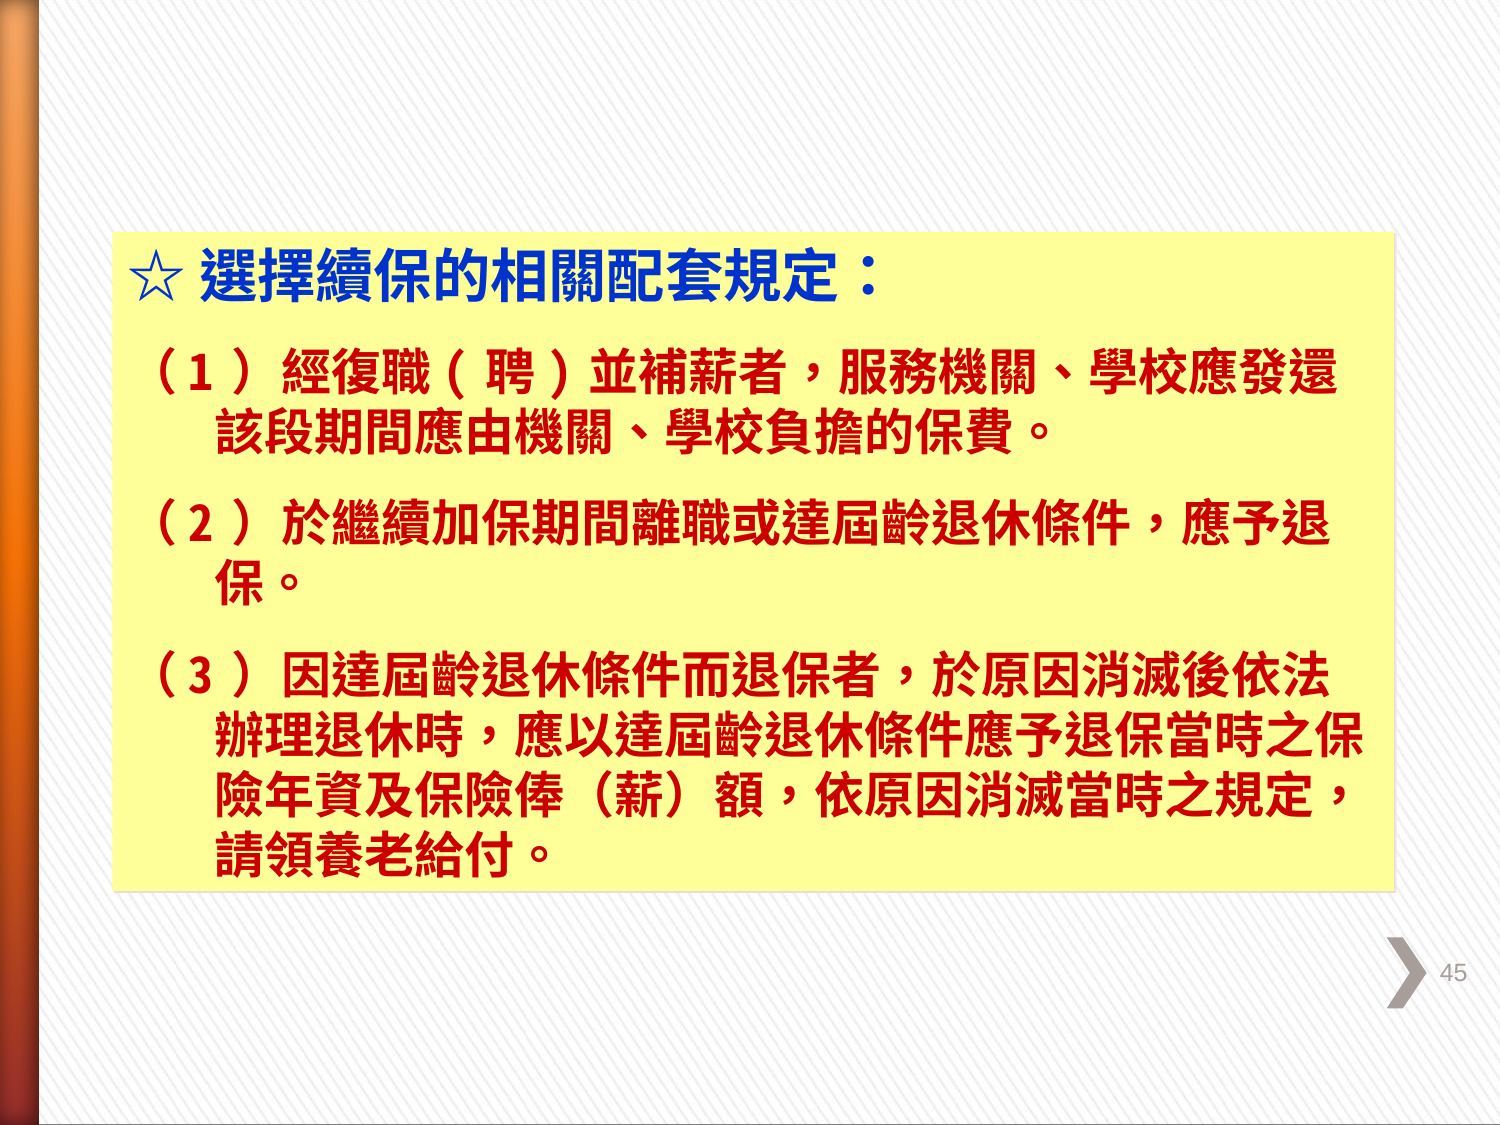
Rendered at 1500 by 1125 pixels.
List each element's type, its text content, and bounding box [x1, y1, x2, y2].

picture [0, 0, 1500, 1125]
text_box <編號> [1425, 941, 1488, 1002]
text_box ☆選擇續保的相關配套規定： （1）經復職(聘)並補薪者，服務機關、學校應發還該段期間應由機關、學校負擔的保費。 （2）於繼續加保期間離職或達屆齡退休條件，應予退保。 （3）因達屆齡退休條件而退保者，於原因消滅後依法辦理退休時，應以達屆齡退休條件應予退保當時之保險年資及保險俸（薪）額，依原因消滅當時之規定，請領養老給付。 [112, 231, 1394, 891]
